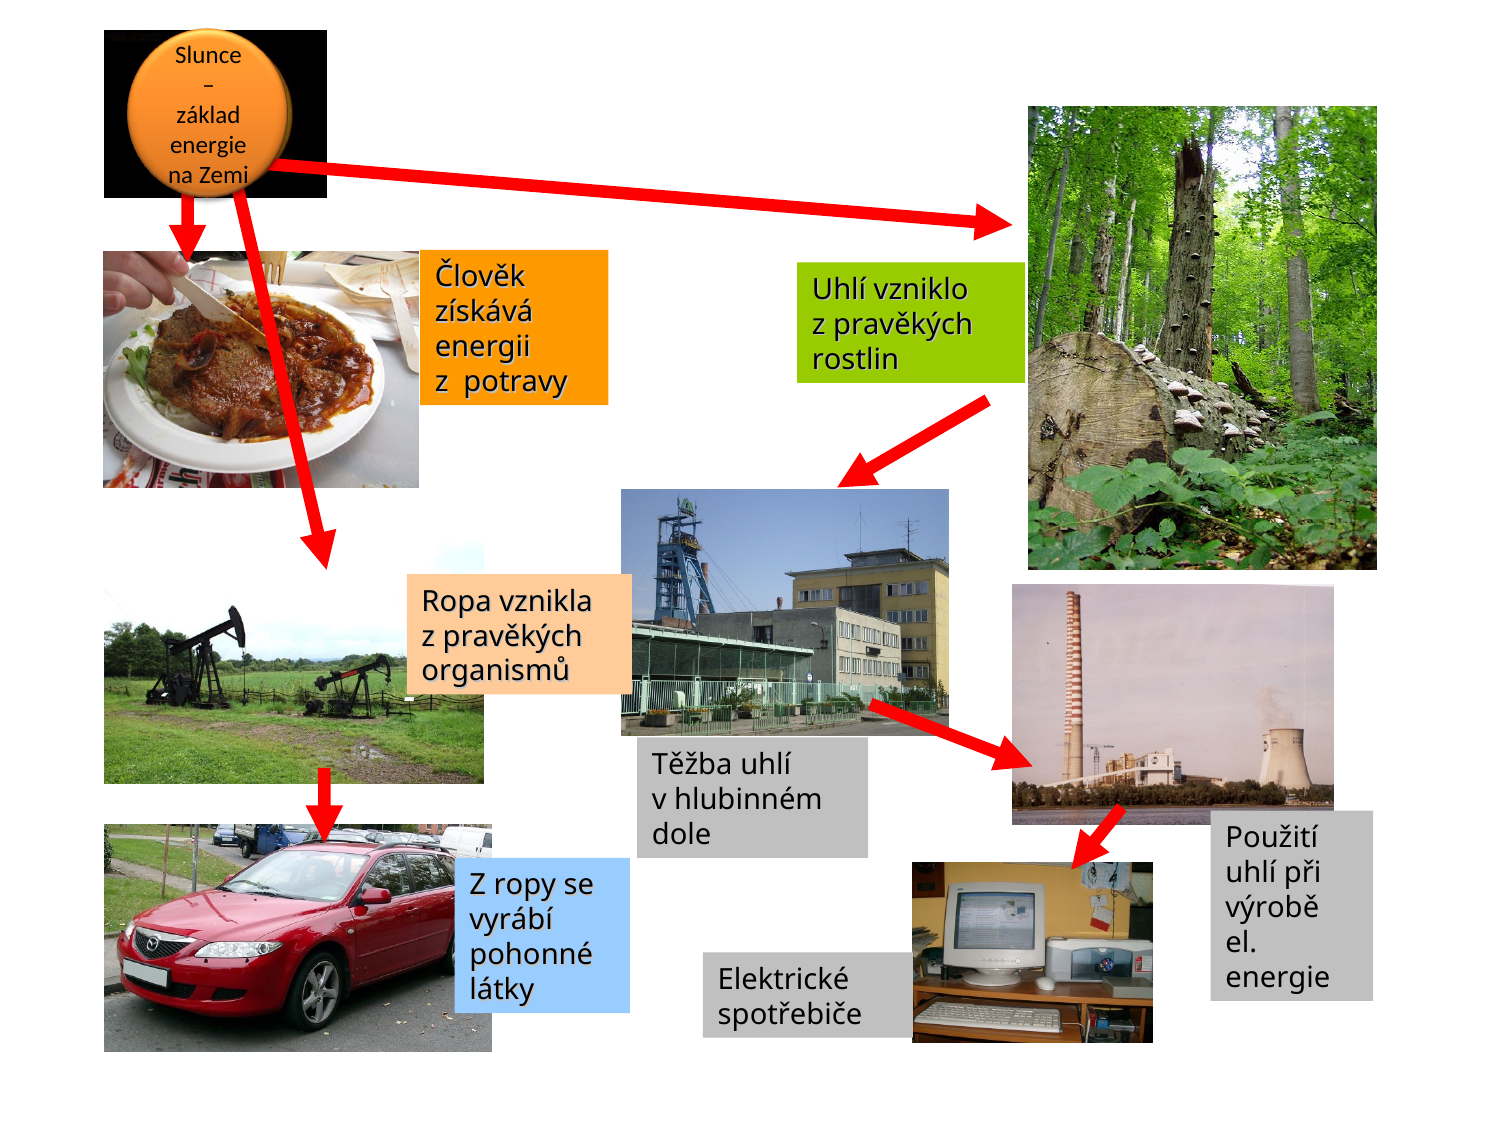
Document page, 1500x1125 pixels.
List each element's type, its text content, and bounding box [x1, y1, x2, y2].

text_box Z ropy se vyrábí pohonné látky [454, 857, 630, 1014]
text_box Těžba uhlí v hlubinném dole [637, 737, 869, 858]
text_box Ropa vznikla z pravěkých organismů [406, 574, 632, 695]
text_box Slunce – základ energie na Zemi [152, 54, 265, 173]
picture [104, 530, 484, 784]
picture [1012, 584, 1334, 826]
picture [104, 23, 327, 210]
picture [621, 489, 949, 736]
picture [259, 251, 419, 488]
text_box Člověk získává energii z potravy [420, 249, 609, 406]
text_box Elektrické spotřebiče [702, 952, 913, 1038]
text_box Použití uhlí při výrobě el. energie [1210, 810, 1374, 1001]
picture [104, 824, 492, 1052]
text_box Uhlí vzniklo z pravěkých rostlin [797, 262, 1026, 383]
picture [103, 251, 300, 488]
picture [1028, 106, 1377, 570]
picture [912, 862, 1153, 1043]
